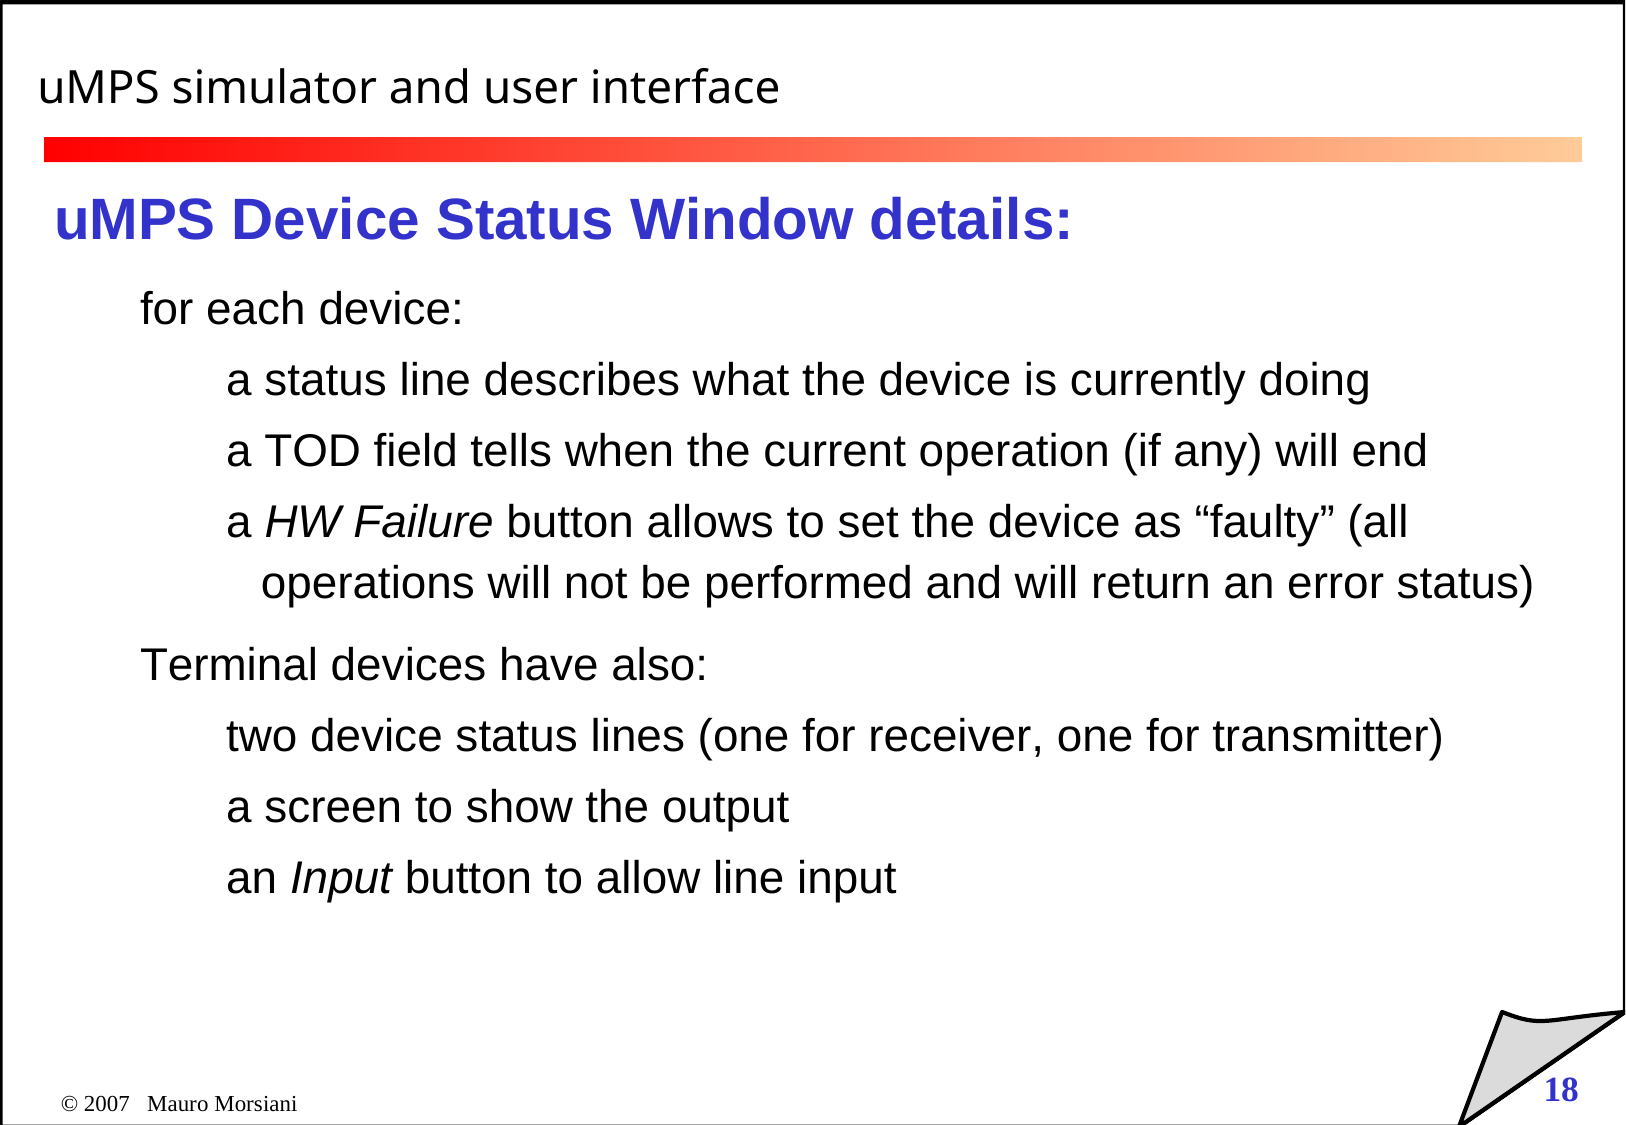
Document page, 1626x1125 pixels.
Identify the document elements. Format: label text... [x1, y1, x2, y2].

list uMPS Device Status Window details: for each device: a status line describes what the device is currently doing a TOD field tells when the current operation (if any) will end a HW Failure button allows to set the device as “faulty” (all operations will not be performed and will return an error status) Terminal devices have also: two device status lines (one for receiver, one for transmitter) a screen to show the output an Input button to allow line input [54, 187, 1571, 1124]
title uMPS simulator and user interface [37, 44, 1588, 131]
